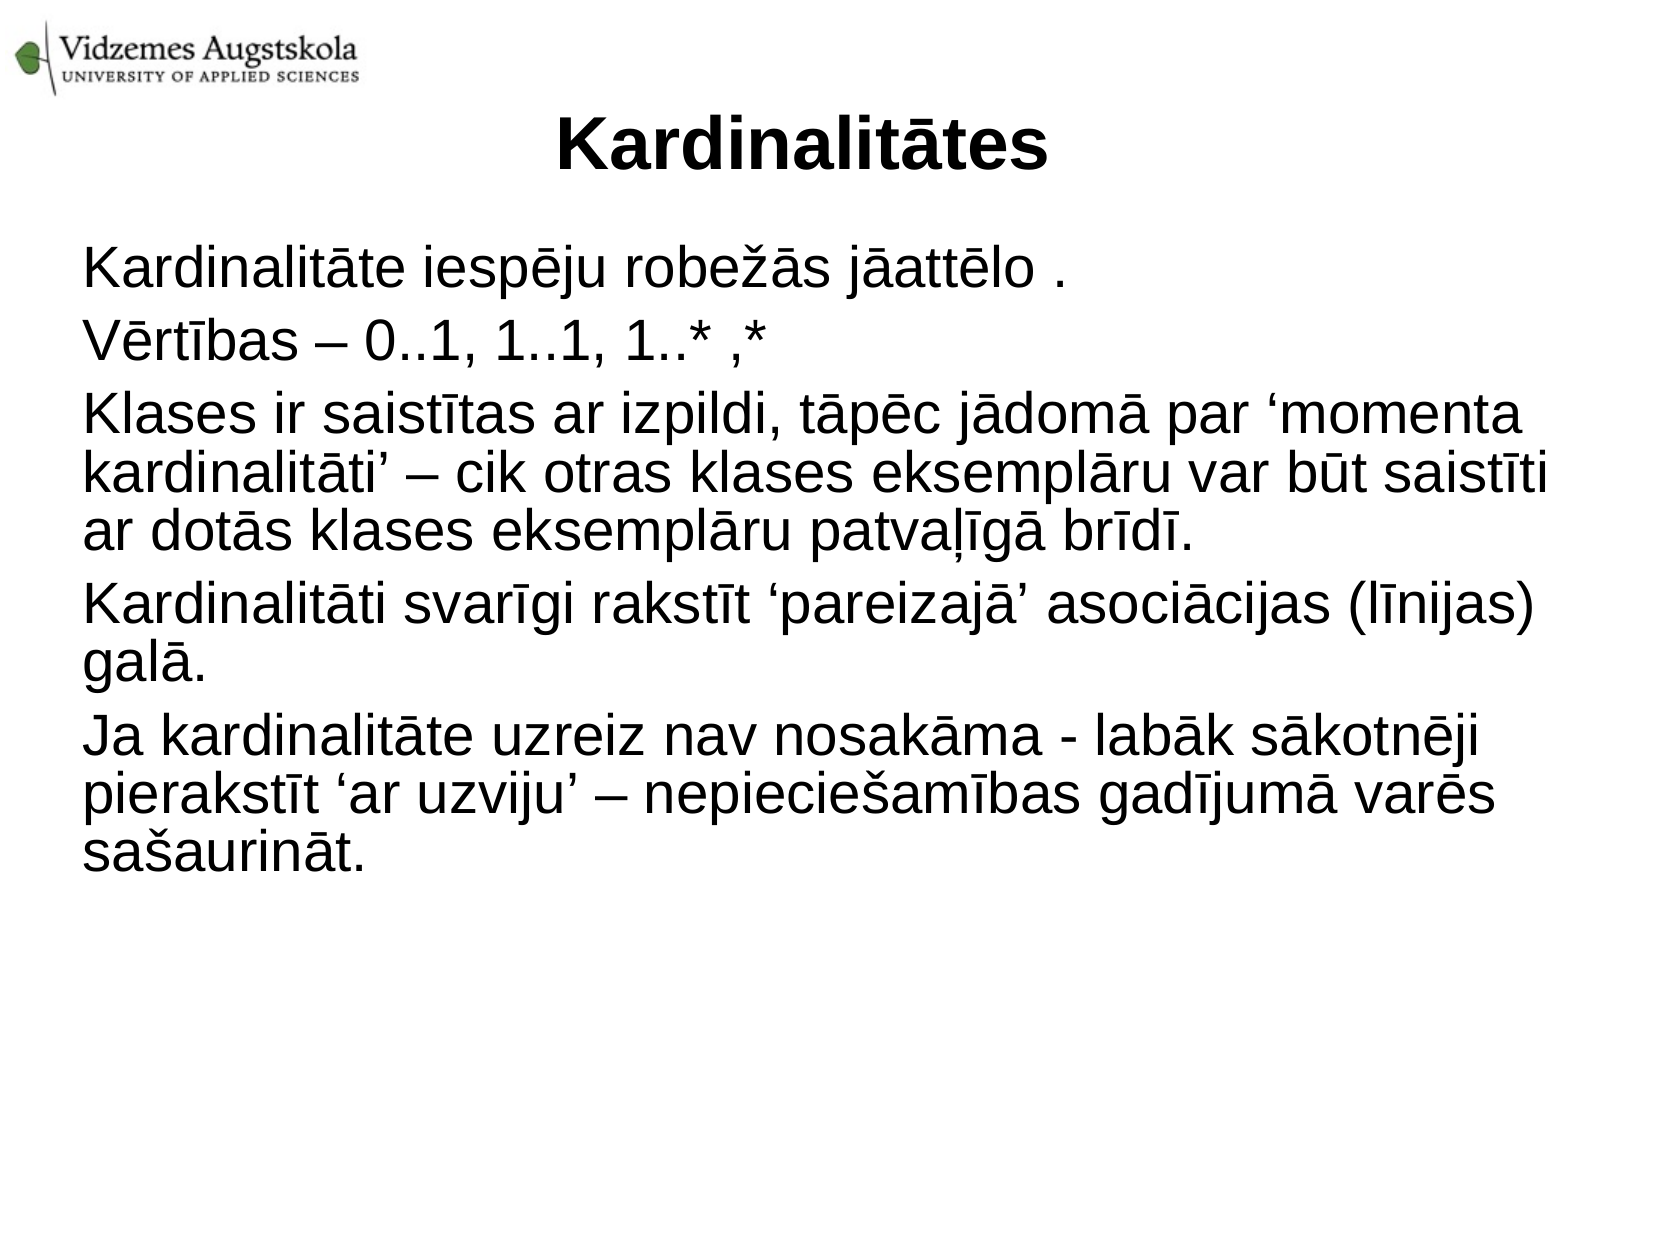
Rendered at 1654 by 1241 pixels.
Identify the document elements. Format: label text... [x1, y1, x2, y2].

picture [5, 2, 368, 113]
title Kardinalitātes [94, 96, 1512, 195]
list Kardinalitāte iespēju robežās jāattēlo . Vērtības – 0..1, 1..1, 1..* ,* Klases ir saistītas ar izpildi, tāpēc jādomā par ‘momenta kardinalitāti’ – cik otras klases eksemplāru var būt saistīti ar dotās klases eksemplāru patvaļīgā brīdī. Kardinalitāti svarīgi rakstīt ‘pareizajā’ asociācijas (līnijas) galā. Ja kardinalitāte uzreiz nav nosakāma - labāk sākotnēji pierakstīt ‘ar uzviju’ – nepieciešamības gadījumā varēs sašaurināt. [82, 236, 1569, 1107]
